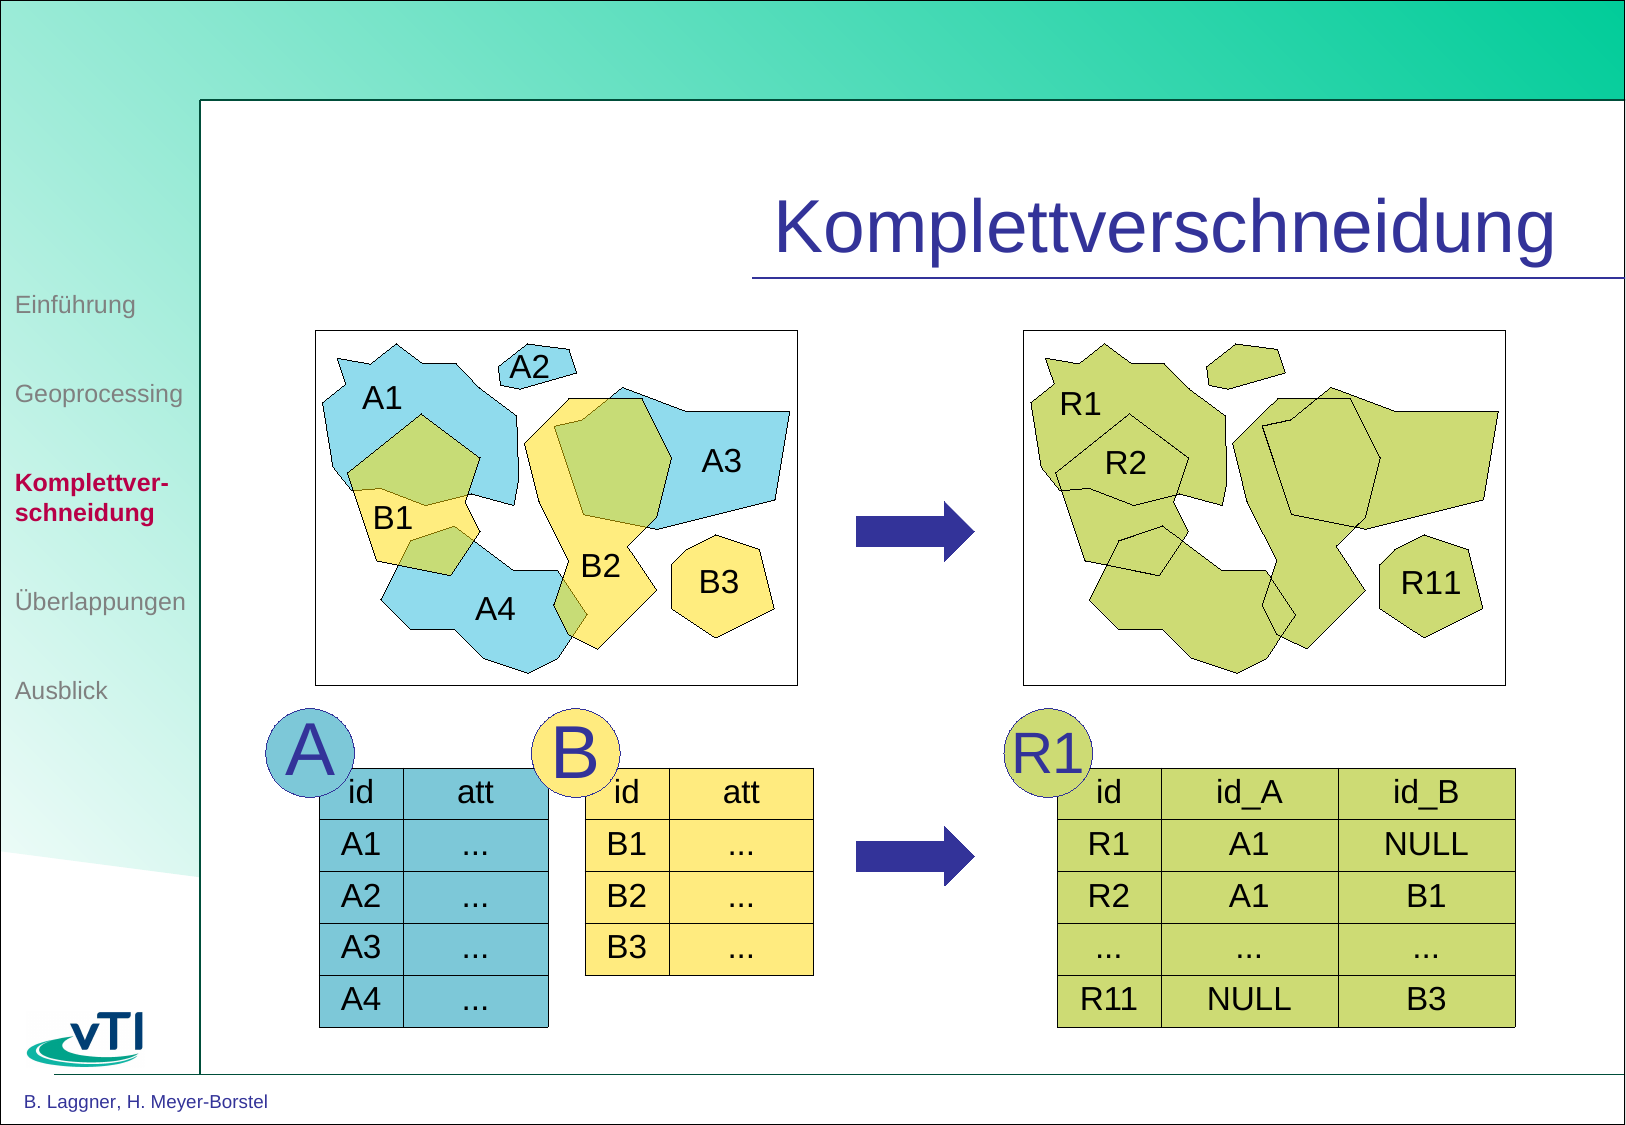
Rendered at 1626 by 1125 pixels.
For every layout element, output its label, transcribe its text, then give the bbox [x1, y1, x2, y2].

text_box B2 [565, 536, 637, 592]
table_header id [1058, 769, 1161, 819]
text_box B1 [357, 489, 429, 544]
table_header id [586, 769, 669, 819]
text_box B3 [683, 552, 755, 608]
picture [26, 1011, 145, 1068]
table_cell ... [670, 872, 813, 923]
table_cell B3 [586, 924, 669, 975]
text_box [1391, 534, 1470, 553]
text_box [524, 387, 790, 554]
text_box [566, 348, 577, 376]
table_cell B3 [1339, 976, 1515, 1027]
text_box R2 [1089, 433, 1162, 489]
text_box R11 [1385, 553, 1477, 609]
text_box R1 [1003, 708, 1093, 798]
text_box [671, 534, 775, 638]
table_cell ... [1339, 924, 1515, 975]
text_box [322, 343, 657, 674]
text_box A4 [460, 579, 531, 635]
table_cell A3 [320, 924, 403, 975]
text_box A1 [347, 368, 418, 424]
text_box [1030, 343, 1499, 674]
table_cell A4 [320, 976, 403, 1027]
text_box B [531, 708, 621, 798]
table_cell B1 [1339, 872, 1515, 923]
text_box R1 [1044, 375, 1117, 430]
table_cell R1 [1058, 820, 1161, 871]
table_cell A1 [1162, 872, 1338, 923]
table_cell ... [404, 872, 548, 923]
text_box A3 [686, 432, 758, 487]
text_box A2 [494, 338, 566, 393]
text_box [1206, 343, 1286, 390]
table_cell NULL [1162, 976, 1338, 1027]
table_cell ... [404, 820, 548, 871]
table_cell ... [1058, 924, 1161, 975]
text_box Komplettverschneidung [758, 170, 1573, 276]
text_box A [265, 708, 355, 798]
text_box [1379, 559, 1483, 638]
table_cell ... [404, 924, 548, 975]
table_cell ... [670, 924, 813, 975]
text_box Einführung Geoprocessing Komplettver-schneidung Überlappungen Ausblick [0, 281, 224, 747]
table_header att [404, 769, 548, 819]
table_cell ... [670, 820, 813, 871]
table_cell A2 [320, 872, 403, 923]
table_cell ... [404, 976, 548, 1027]
table_cell B2 [586, 872, 669, 923]
text_box [856, 826, 975, 886]
table_cell B1 [586, 820, 669, 871]
table_header id [320, 769, 403, 819]
table_cell R11 [1058, 976, 1161, 1027]
table_header id_A [1162, 769, 1338, 819]
table_header att [670, 769, 813, 819]
table_cell A1 [320, 820, 403, 871]
table_cell R2 [1058, 872, 1161, 923]
table_cell NULL [1339, 820, 1515, 871]
table_cell A1 [1162, 820, 1338, 871]
text_box [856, 501, 975, 562]
table_header id_B [1339, 769, 1515, 819]
table_cell ... [1162, 924, 1338, 975]
